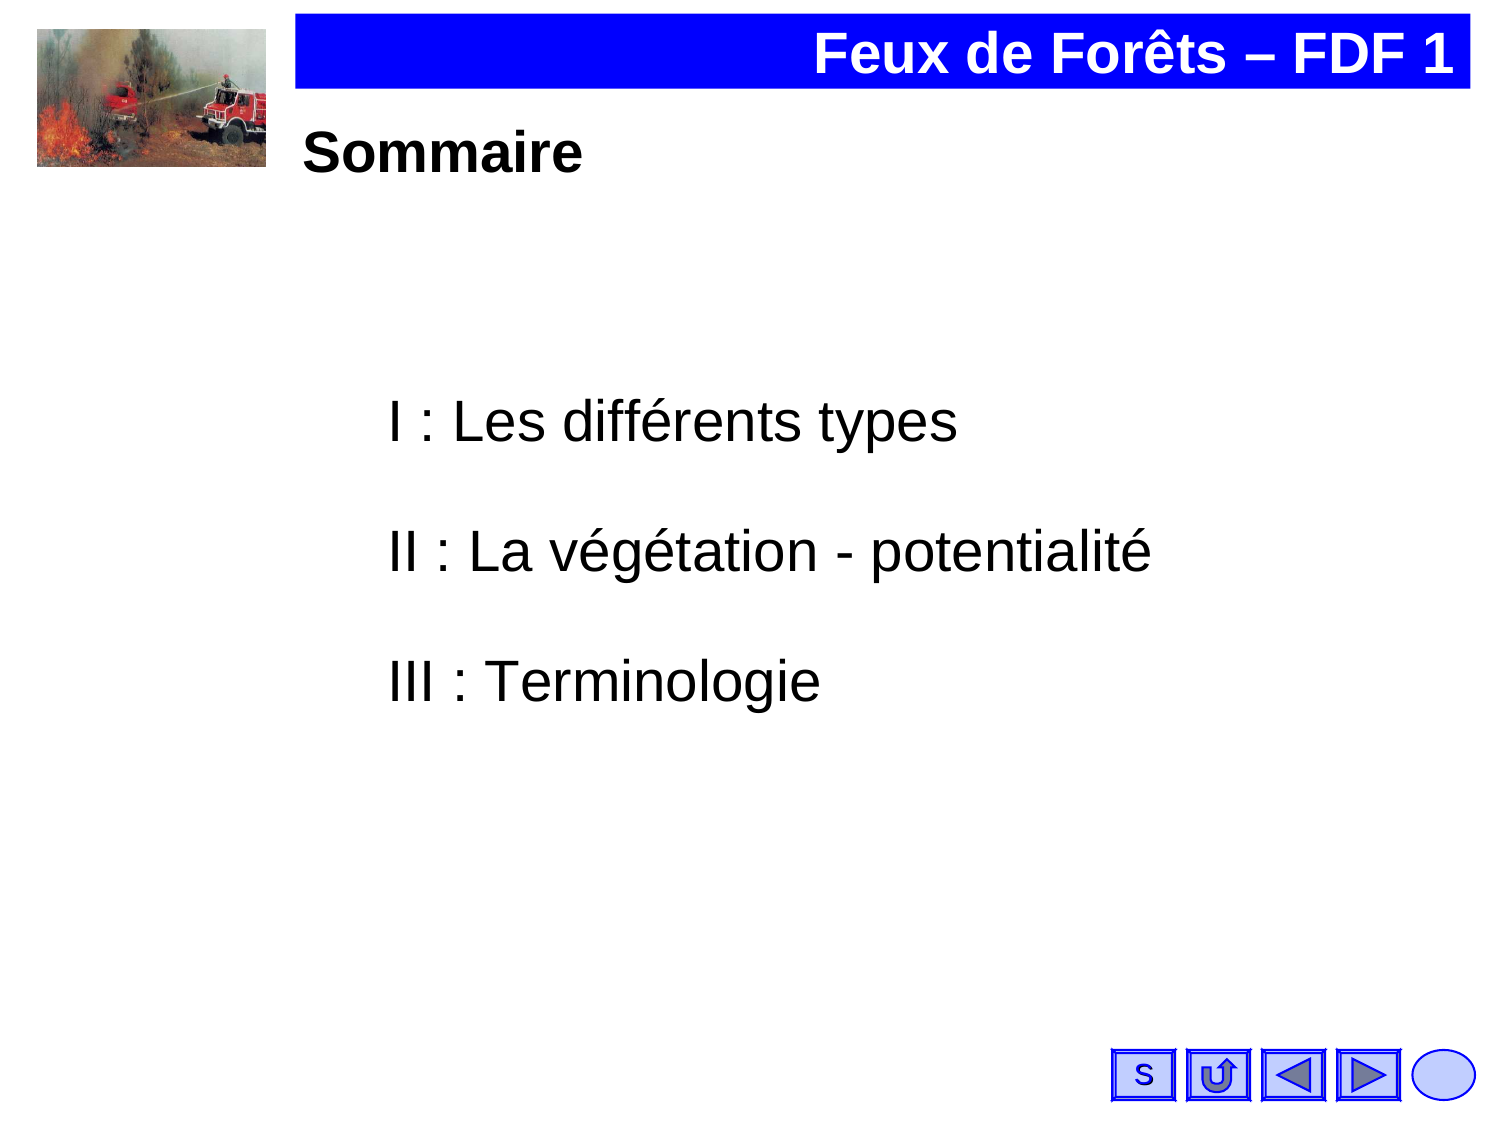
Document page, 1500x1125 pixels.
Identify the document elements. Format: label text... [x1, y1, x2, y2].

text_box [1412, 1049, 1476, 1101]
text_box Sommaire [287, 112, 1096, 193]
text_box I : Les différents types II : La végétation - potentialité III : Terminologie [372, 380, 1170, 852]
picture [37, 29, 266, 167]
text_box Feux de Forêts – FDF 1 [295, 13, 1471, 89]
